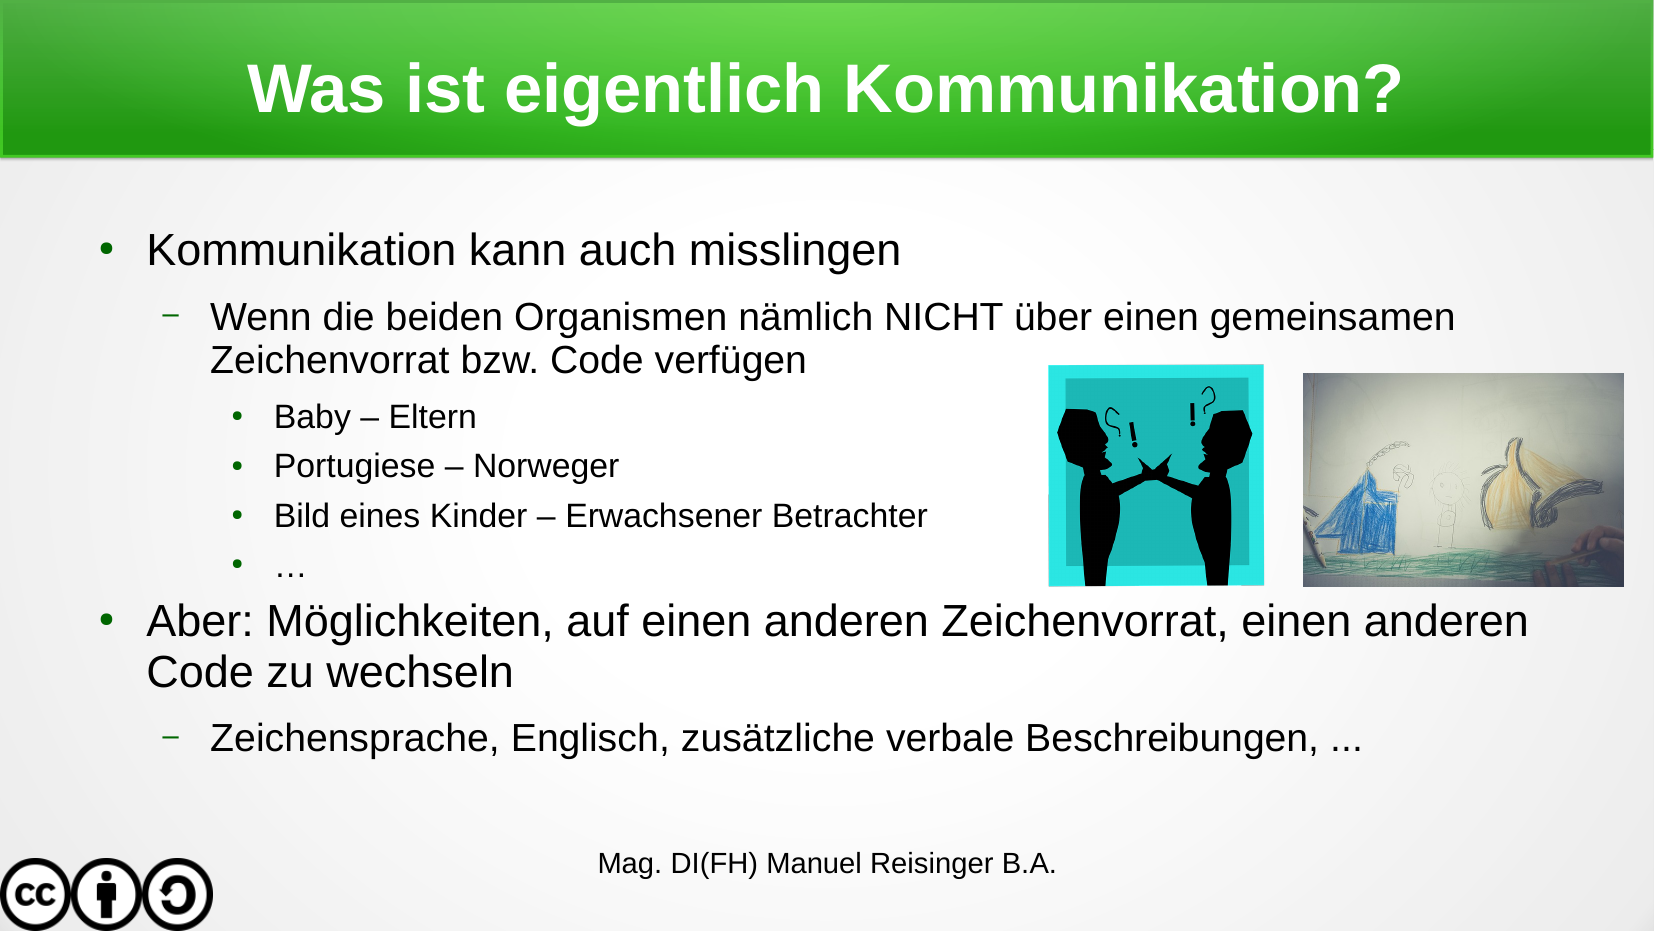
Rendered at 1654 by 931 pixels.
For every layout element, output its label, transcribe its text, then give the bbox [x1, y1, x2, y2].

picture [0, 858, 213, 931]
list Kommunikation kann auch misslingen Wenn die beiden Organismen nämlich NICHT über einen gemeinsamen Zeichenvorrat bzw. Code verfügen Baby – Eltern Portugiese – Norweger Bild eines Kinder – Erwachsener Betrachter … Aber: Möglichkeiten, auf einen anderen Zeichenvorrat, einen anderen Code zu wechseln Zeichensprache, Englisch, zusätzliche verbale Beschreibungen, ... [82, 224, 1571, 764]
title Was ist eigentlich Kommunikation? [82, 35, 1571, 142]
picture [1303, 373, 1624, 587]
picture [1015, 336, 1296, 618]
